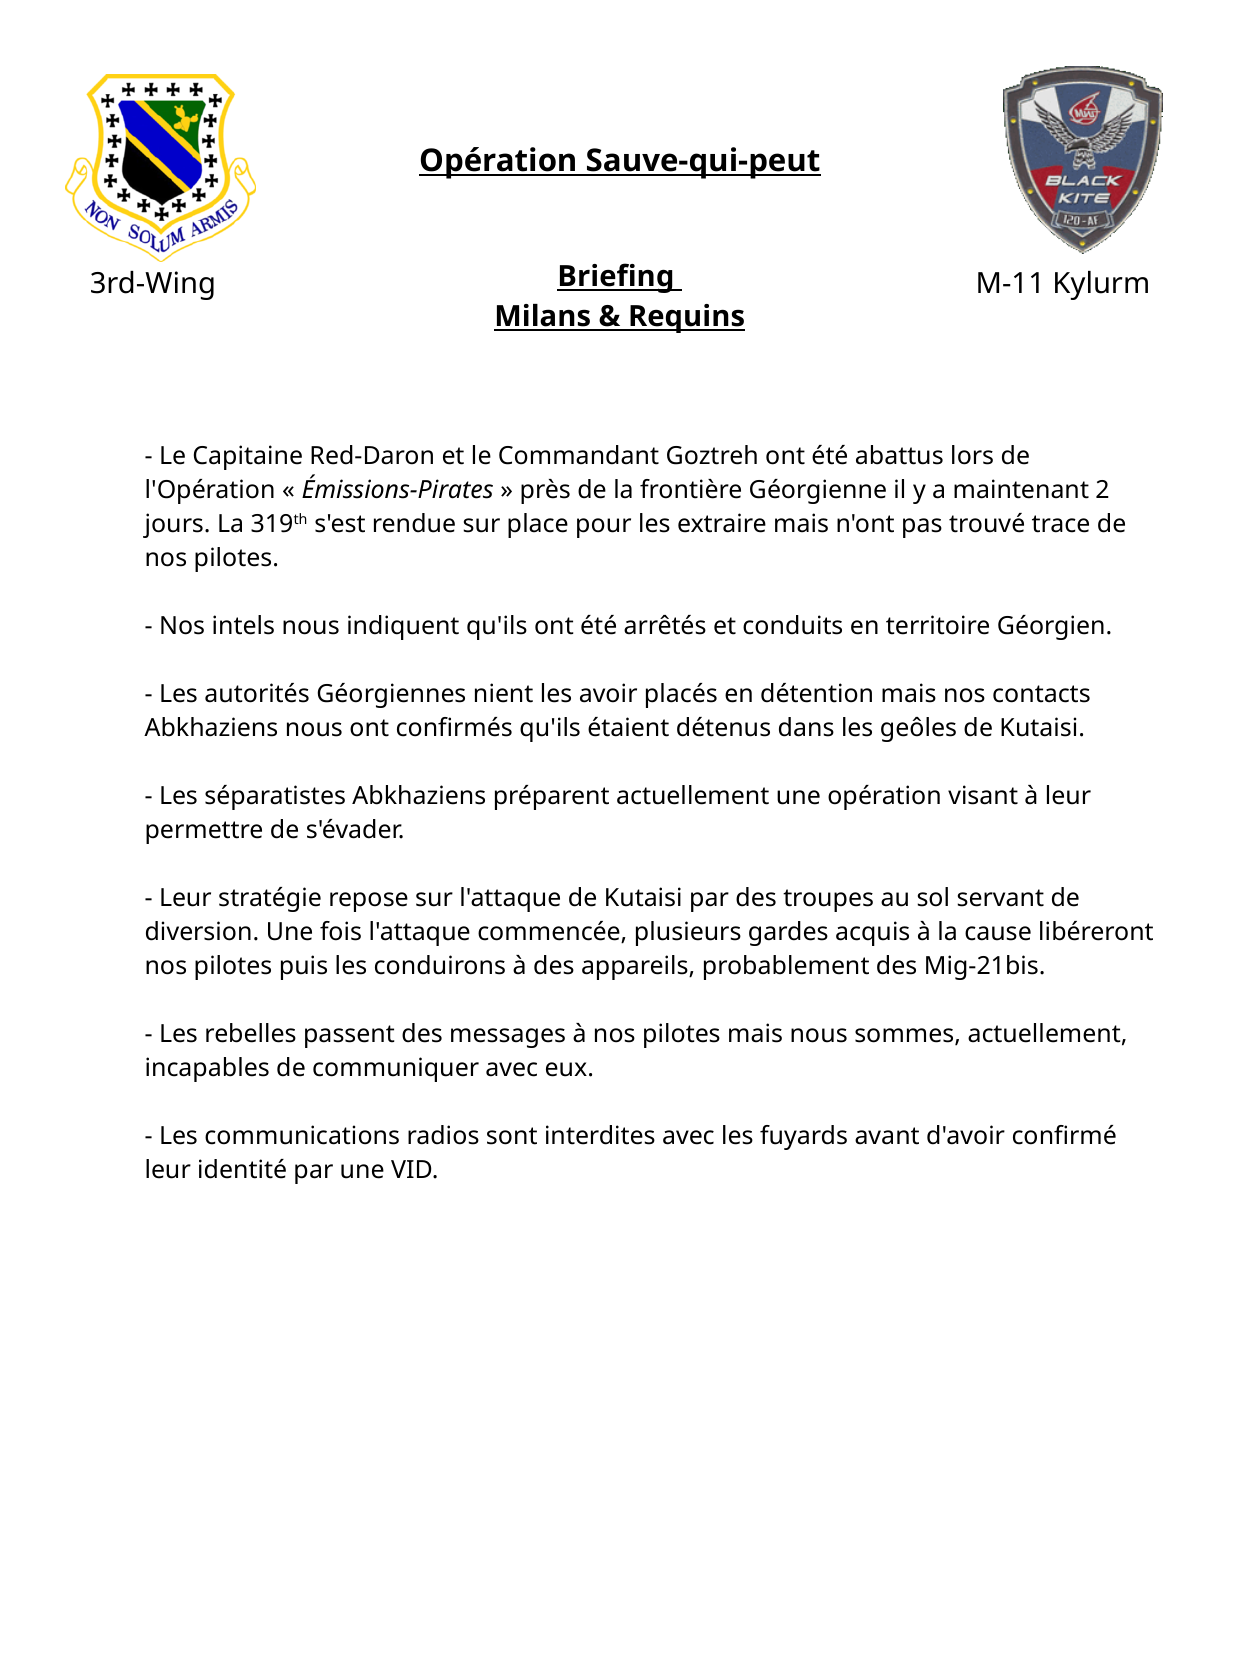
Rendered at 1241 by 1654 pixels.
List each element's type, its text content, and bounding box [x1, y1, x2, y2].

text_box Briefing Milans & Requins [479, 248, 761, 345]
title Opération Sauve-qui-peut 3rd-Wing M-11 Kylurm [62, 6, 1179, 348]
text_box - Le Capitaine Red-Daron et le Commandant Goztreh ont été abattus lors de l'Opération « Émissions-Pirates » près de la frontière Géorgienne il y a maintenant 2 jours. La 319th s'est rendue sur place pour les extraire mais n'ont pas trouvé trace de nos pilotes. - Nos intels nous indiquent qu'ils ont été arrêtés et conduits en territoire Géorgien. - Les autorités Géorgiennes nient les avoir placés en détention mais nos contacts Abkhaziens nous ont confirmés qu'ils étaient détenus dans les geôles de Kutaisi. - Les séparatistes Abkhaziens préparent actuellement une opération visant à leur permettre de s'évader. - Leur stratégie repose sur l'attaque de Kutaisi par des troupes au sol servant de diversion. Une fois l'attaque commencée, plusieurs gardes acquis à la cause libéreront nos pilotes puis les conduirons à des appareils, probablement des Mig-21bis. - Les rebelles passent des messages à nos pilotes mais nous sommes, actuellement, incapables de communiquer avec eux. - Les communications radios sont interdites avec les fuyards avant d'avoir confirmé leur identité par une VID. [129, 430, 1182, 1613]
picture [1003, 66, 1163, 254]
picture [65, 74, 256, 262]
